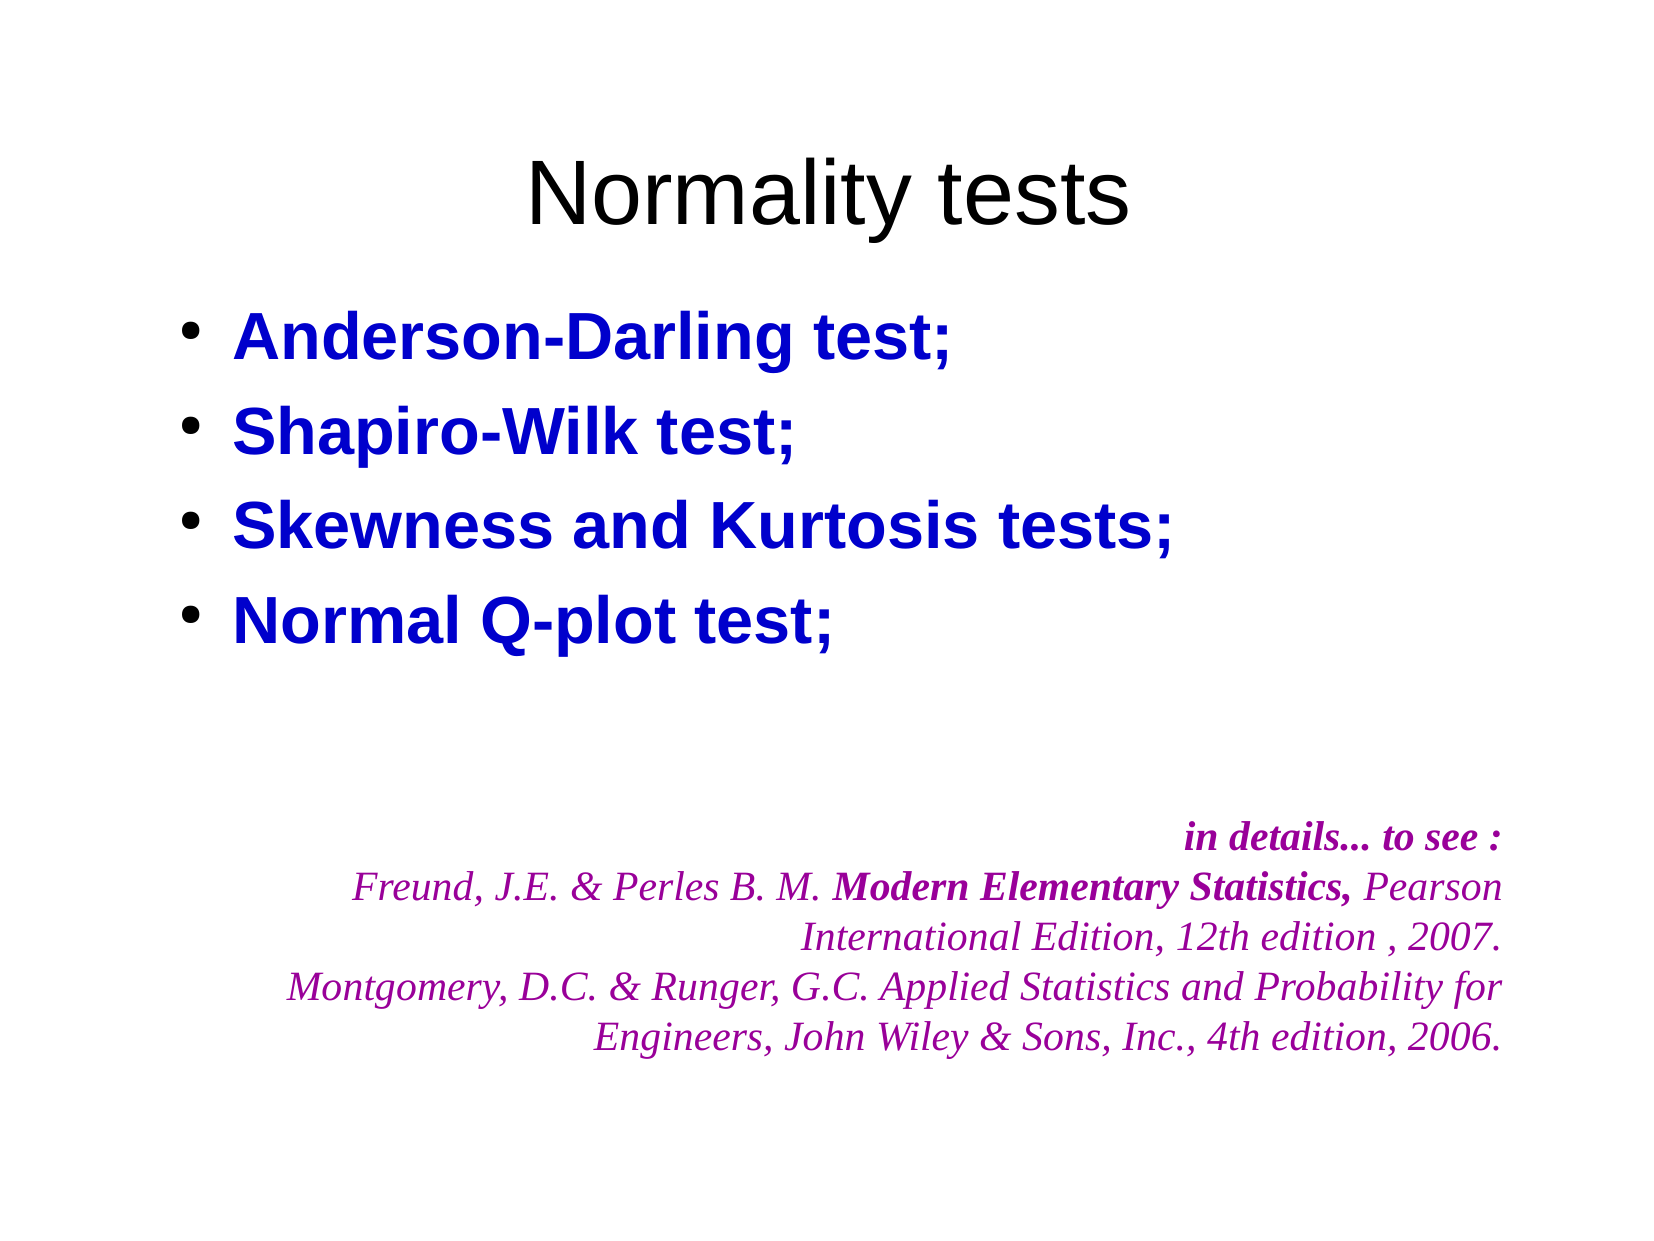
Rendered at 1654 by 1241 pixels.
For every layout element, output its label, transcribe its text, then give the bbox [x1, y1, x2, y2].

title Normality tests [81, 125, 1544, 251]
list Anderson-Darling test; Shapiro-Wilk test; Skewness and Kurtosis tests; Normal Q-plot test; in details... to see : Freund, J.E. & Perles B. M. Modern Elementary Statistics, Pearson International Edition, 12th edition , 2007. Montgomery, D.C. & Runger, G.C. Applied Statistics and Probability for Engineers, John Wiley & Sons, Inc., 4th edition, 2006. [146, 285, 1518, 1241]
